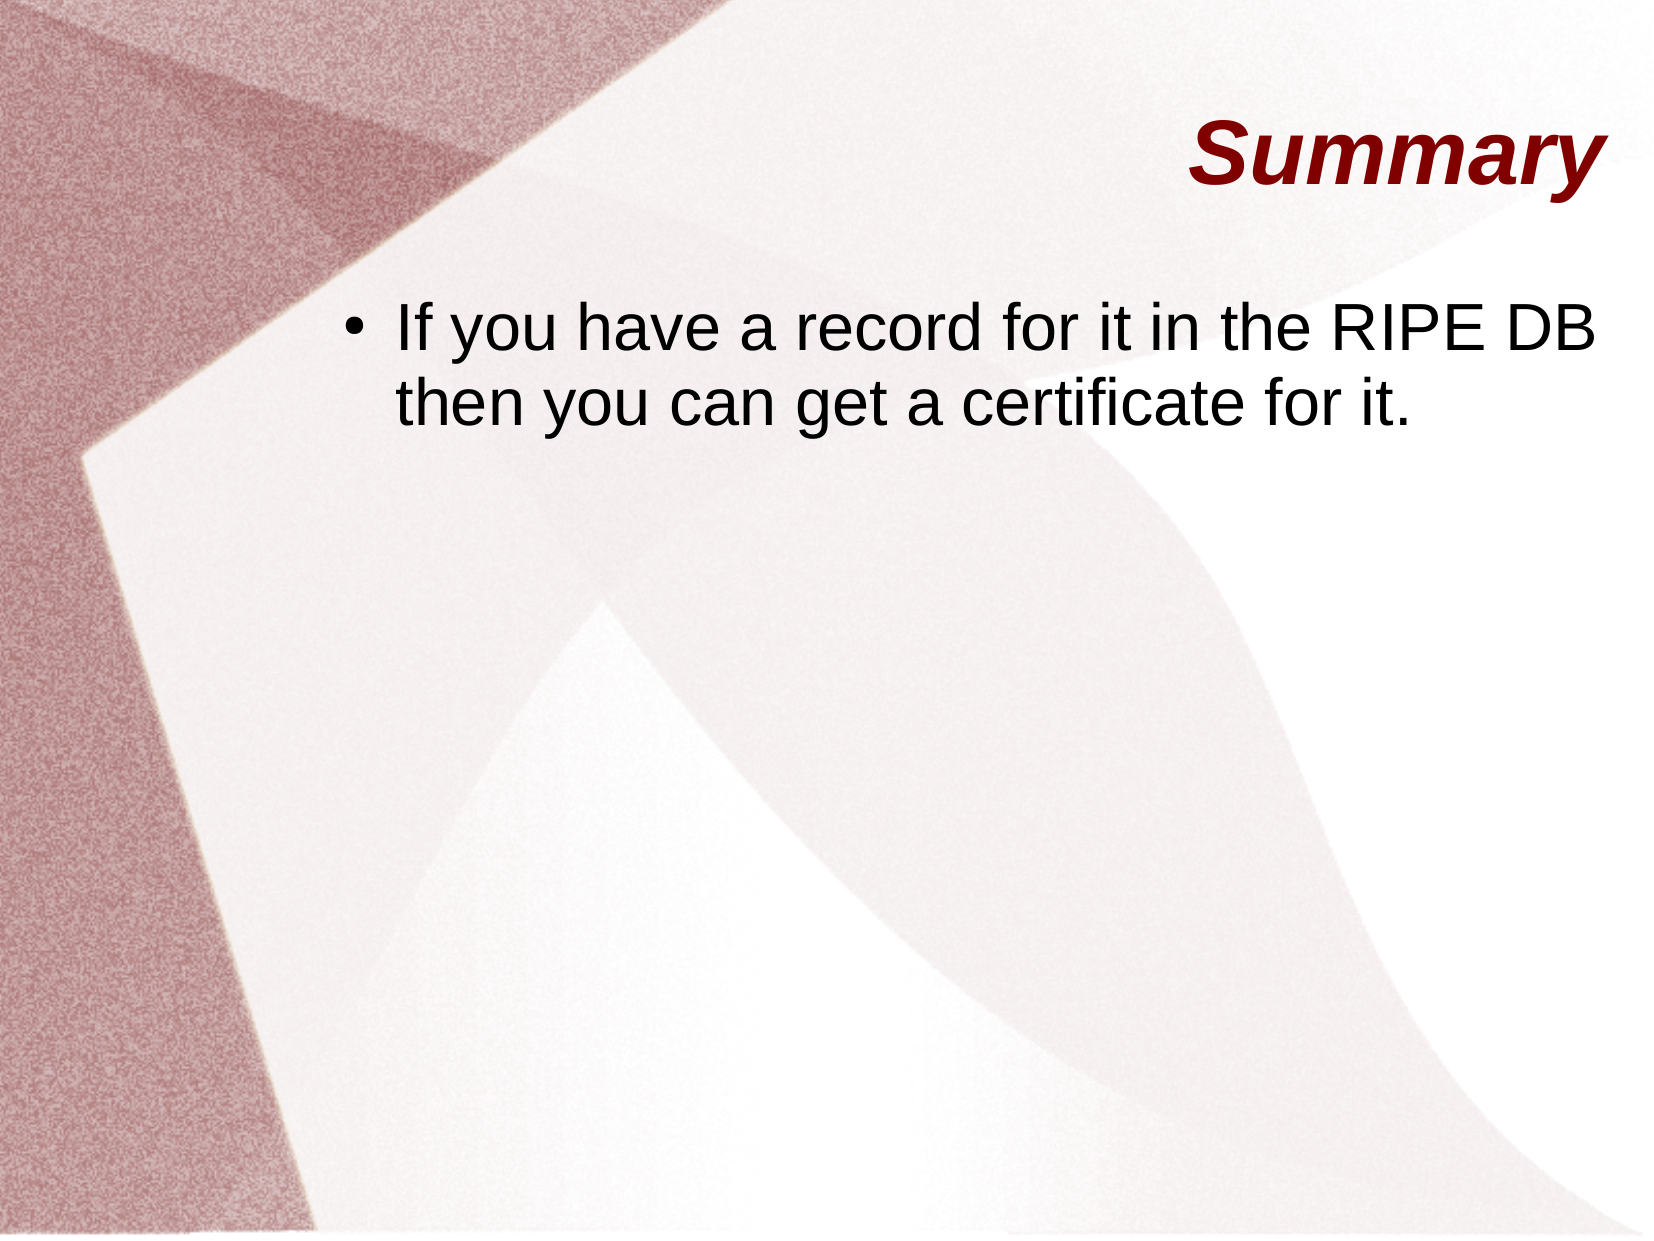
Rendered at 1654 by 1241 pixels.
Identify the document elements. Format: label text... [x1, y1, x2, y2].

list If you have a record for it in the RIPE DB then you can get a certificate for it. [324, 290, 1601, 901]
picture [0, 0, 1654, 1241]
title Summary [596, 56, 1607, 250]
